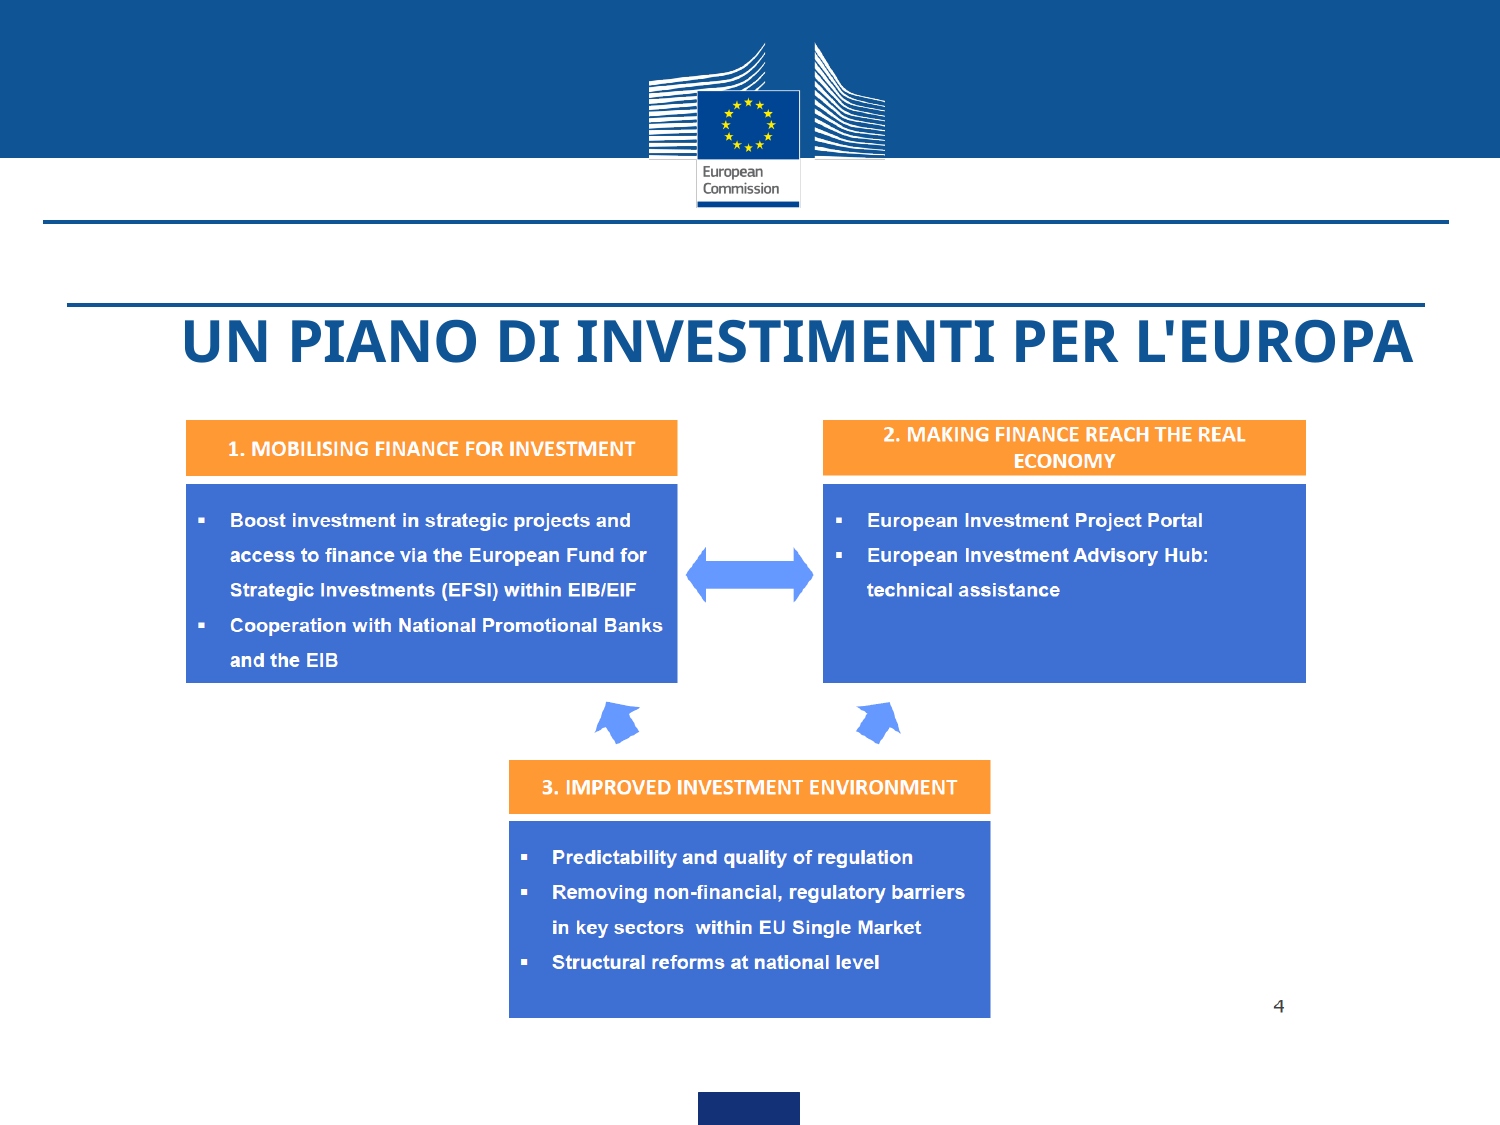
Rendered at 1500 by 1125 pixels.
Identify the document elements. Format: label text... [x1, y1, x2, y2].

picture [183, 408, 1341, 1059]
title UN PIANO DI INVESTIMENTI PER L'EUROPA [17, 196, 1500, 350]
picture [649, 42, 885, 196]
